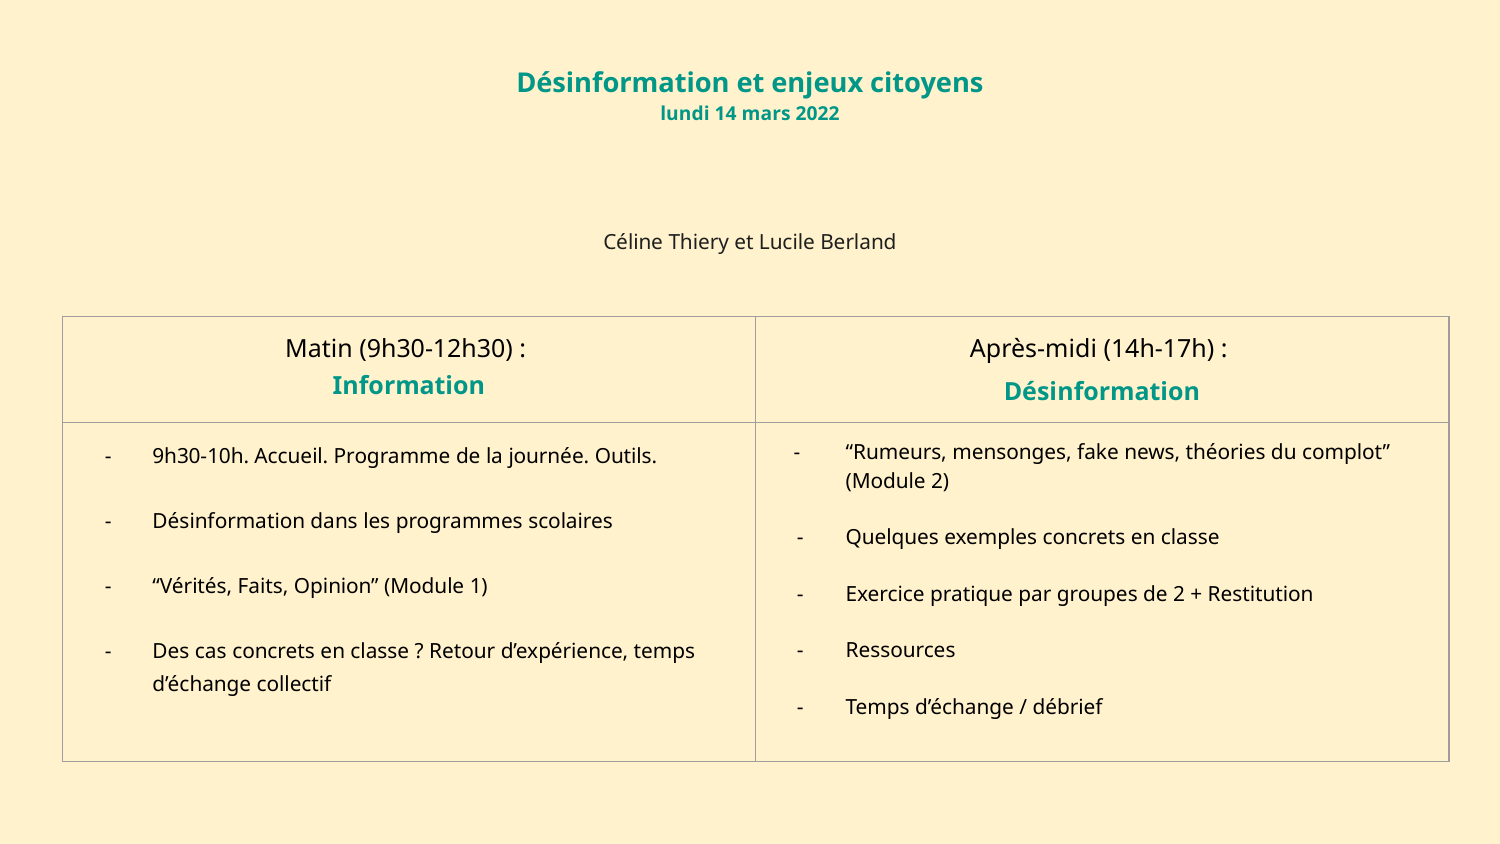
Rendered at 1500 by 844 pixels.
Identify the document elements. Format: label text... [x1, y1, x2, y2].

title Désinformation et enjeux citoyens lundi 14 mars 2022 [51, 47, 1449, 195]
table_cell 9h30-10h. Accueil. Programme de la journée. Outils. Désinformation dans les programmes scolaires “Vérités, Faits, Opinion” (Module 1) Des cas concrets en classe ? Retour d’expérience, temps d’échange collectif [63, 423, 755, 761]
table_header Après-midi (14h-17h) : Désinformation [756, 317, 1448, 422]
table_cell “Rumeurs, mensonges, fake news, théories du complot” (Module 2) Quelques exemples concrets en classe Exercice pratique par groupes de 2 + Restitution Ressources Temps d’échange / débrief [756, 423, 1448, 761]
list Céline Thiery et Lucile Berland [56, 212, 1444, 762]
table_header Matin (9h30-12h30) : Information [63, 317, 755, 422]
